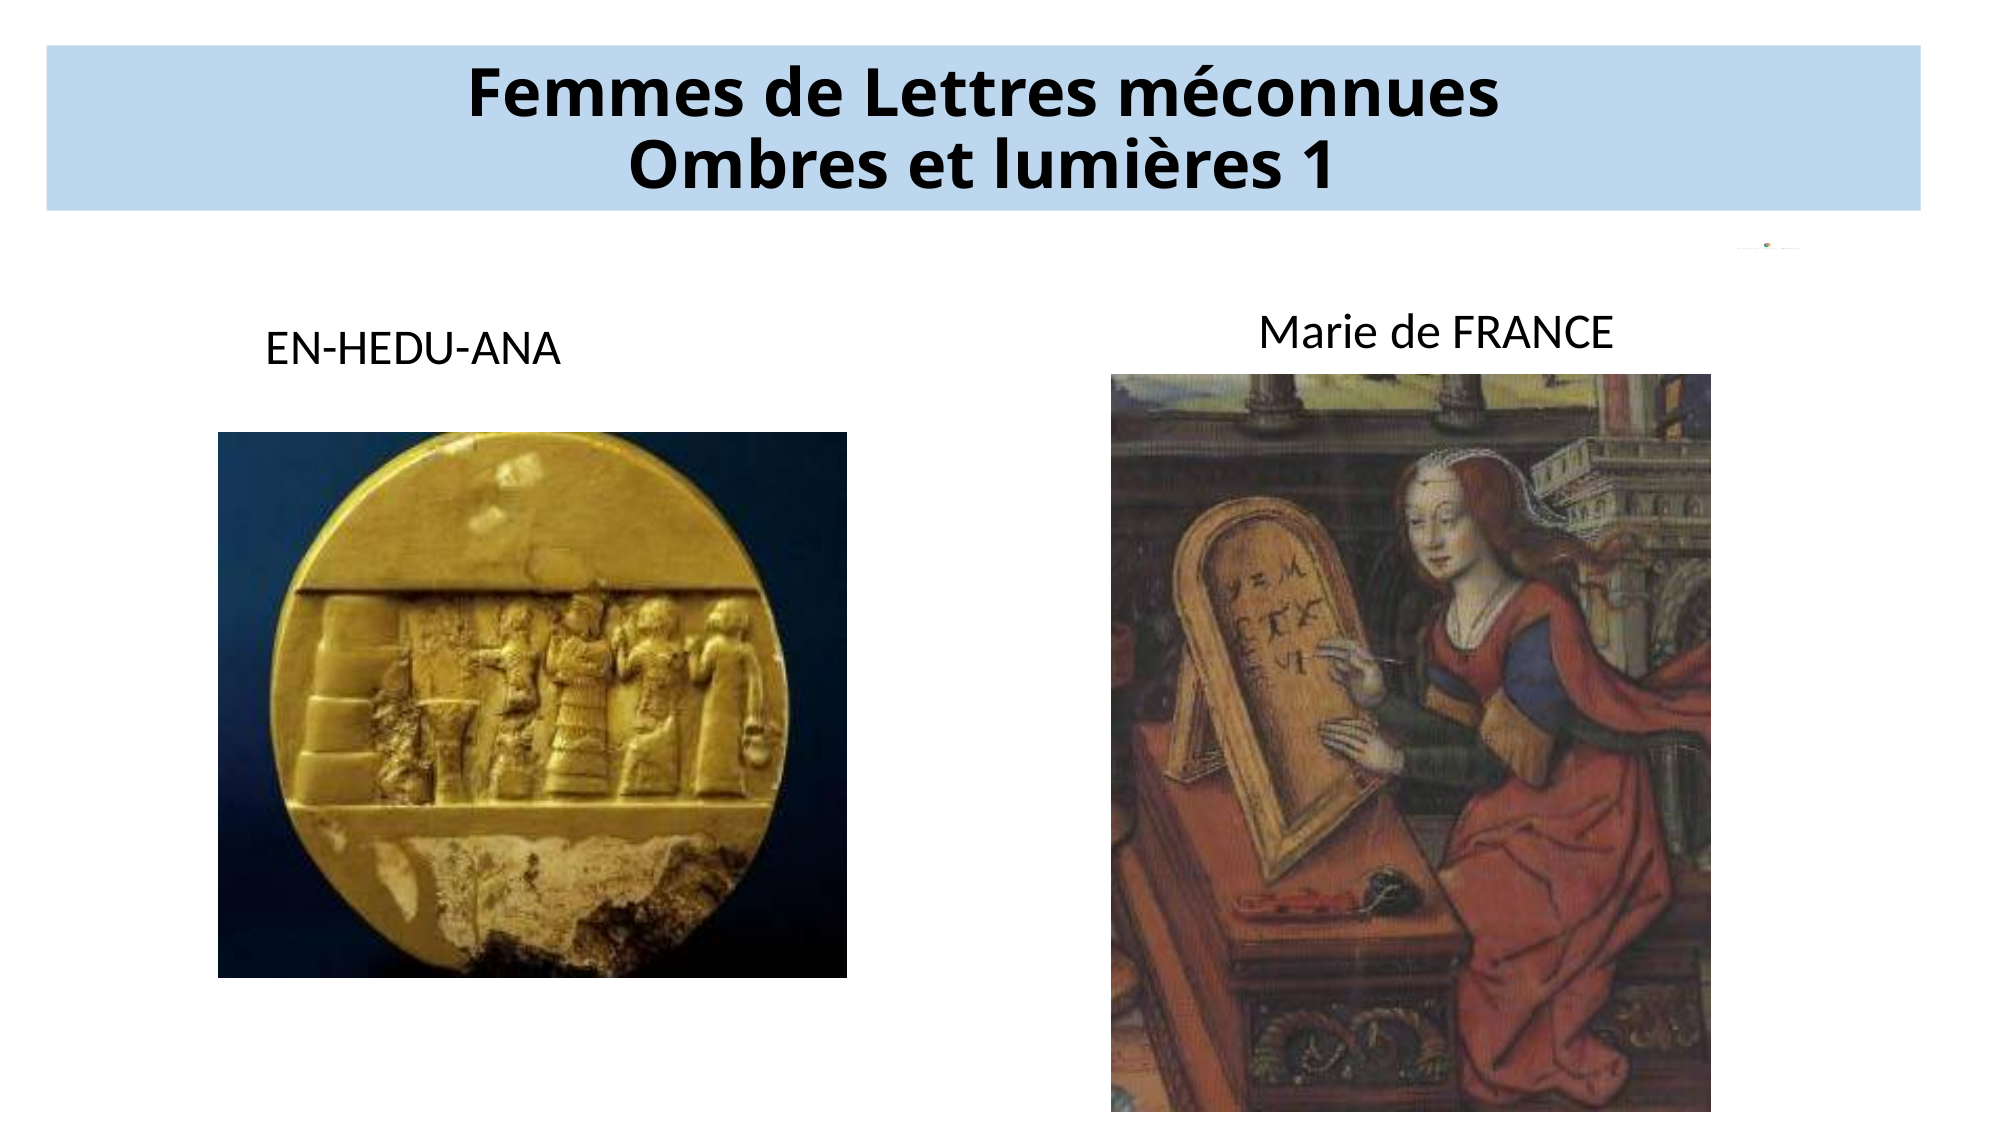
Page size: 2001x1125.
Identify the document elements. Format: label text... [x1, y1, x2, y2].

list EN-HEDU-ANA [17, 253, 2000, 1125]
picture [1111, 374, 1711, 1112]
picture [1727, 243, 1807, 251]
title Femmes de Lettres méconnues Ombres et lumières 1 [46, 45, 1921, 211]
text_box Marie de FRANCE [1243, 291, 1631, 367]
